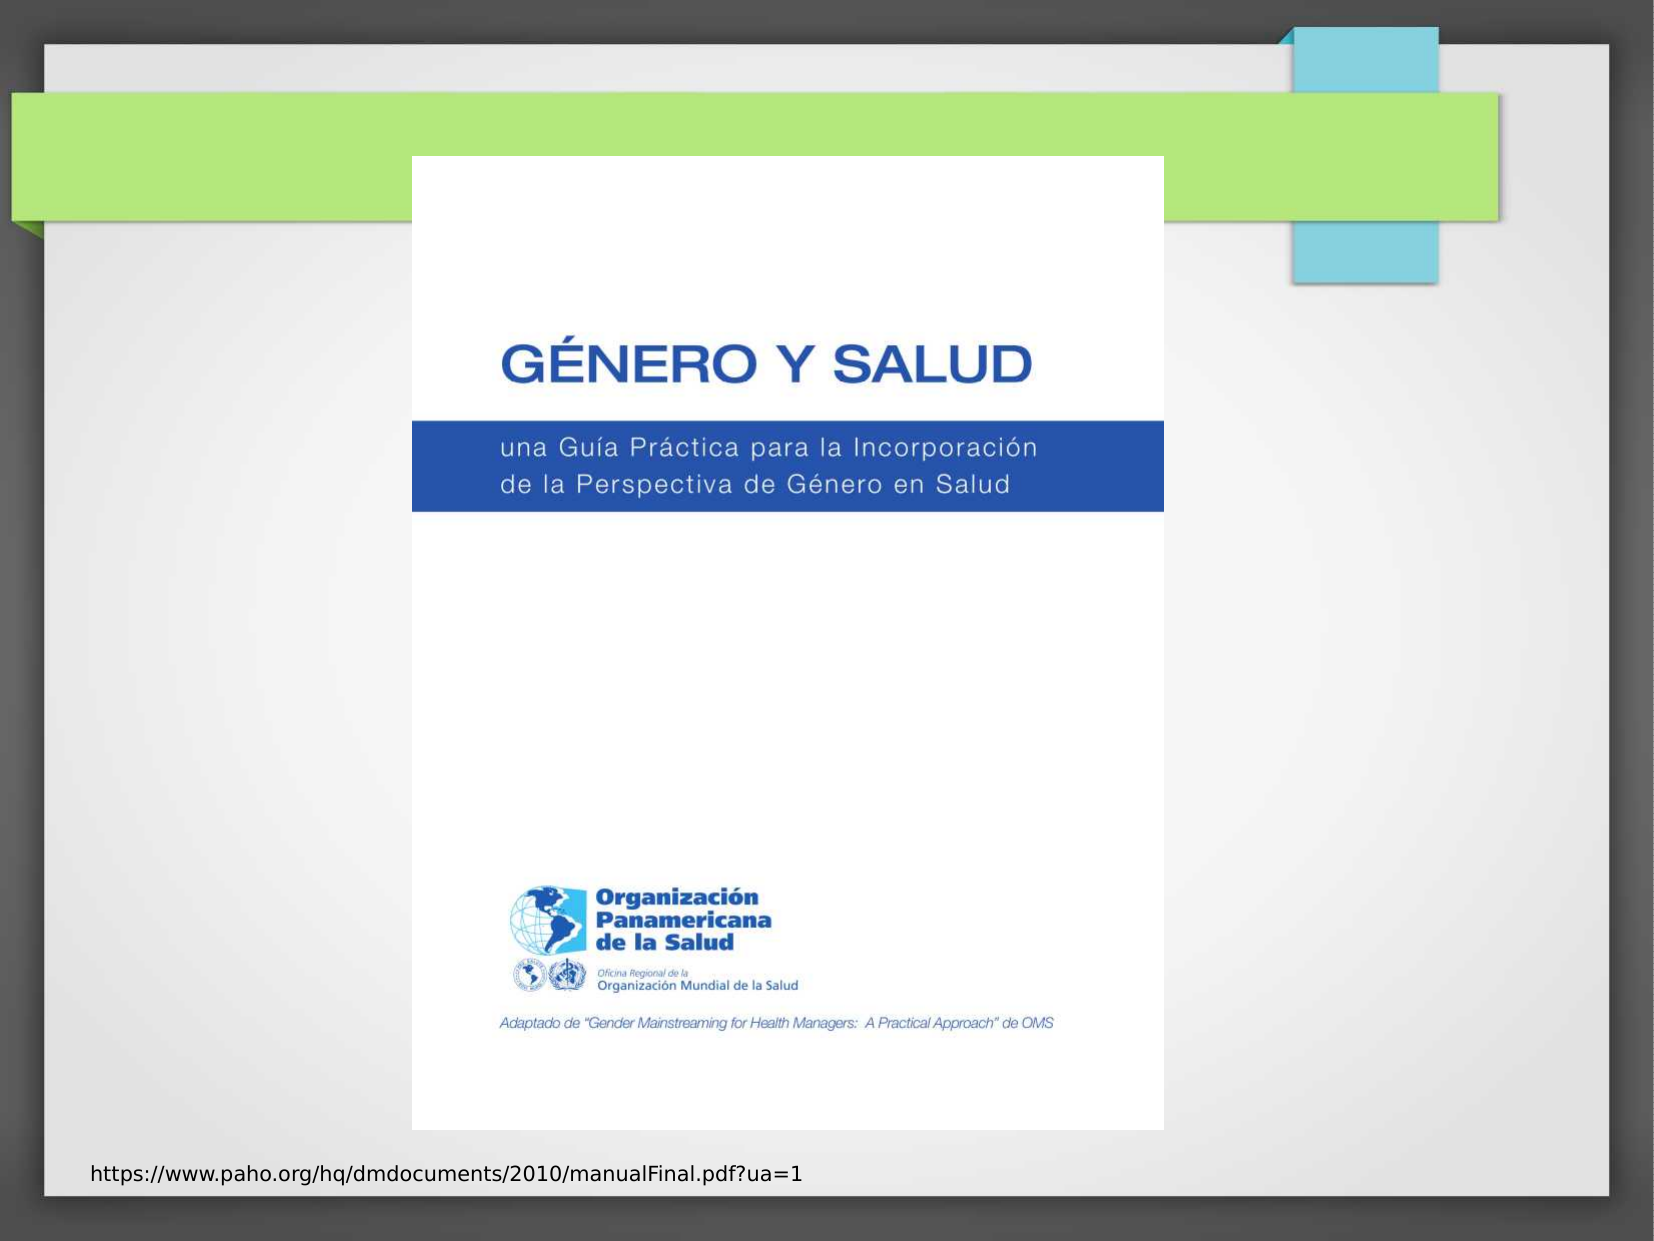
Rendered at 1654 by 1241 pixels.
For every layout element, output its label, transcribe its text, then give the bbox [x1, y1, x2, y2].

text_box https://www.paho.org/hq/dmdocuments/2010/manualFinal.pdf?ua=1 [75, 1155, 1391, 1214]
picture [0, 0, 1654, 1241]
